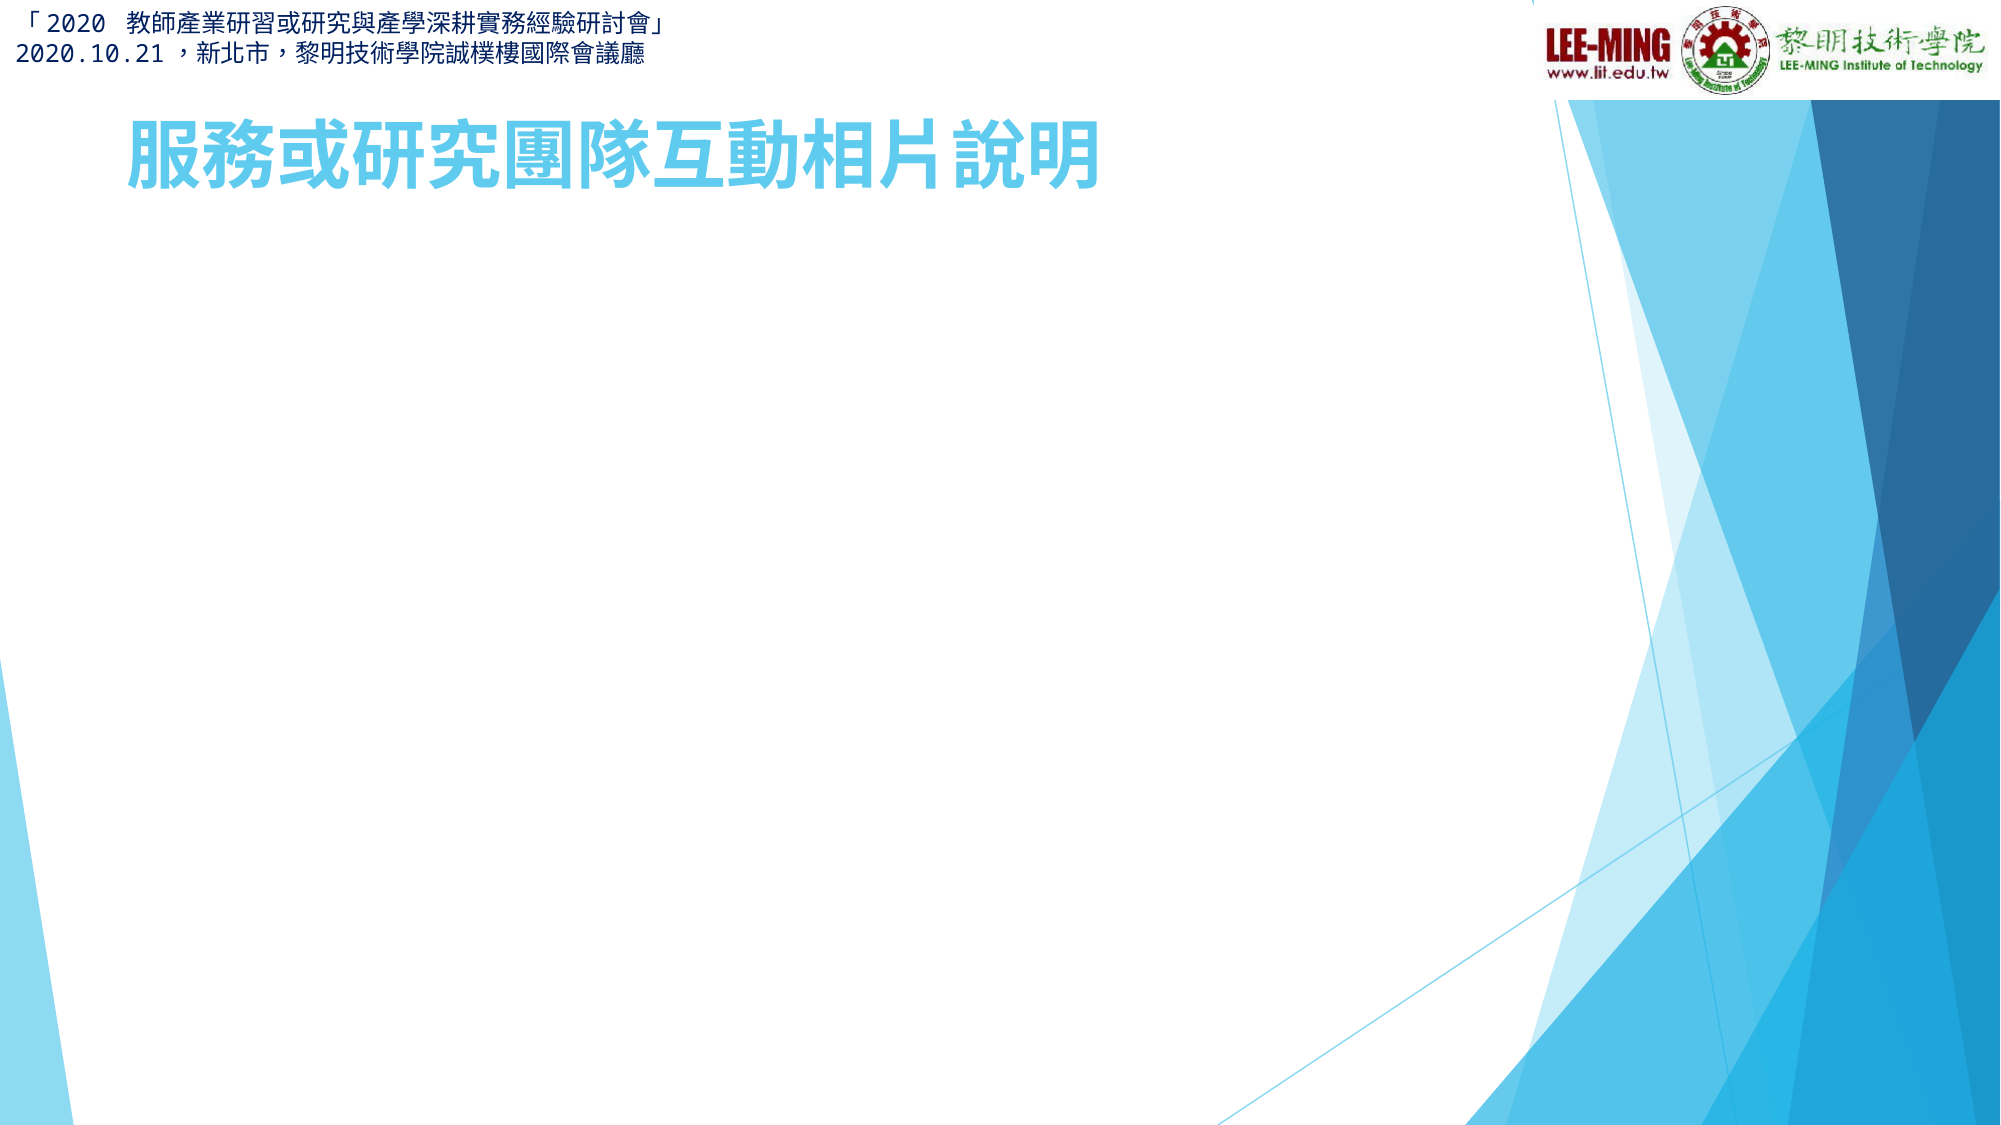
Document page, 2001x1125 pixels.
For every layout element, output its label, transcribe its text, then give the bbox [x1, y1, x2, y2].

title 服務或研究團隊互動相片說明 [111, 99, 1522, 317]
